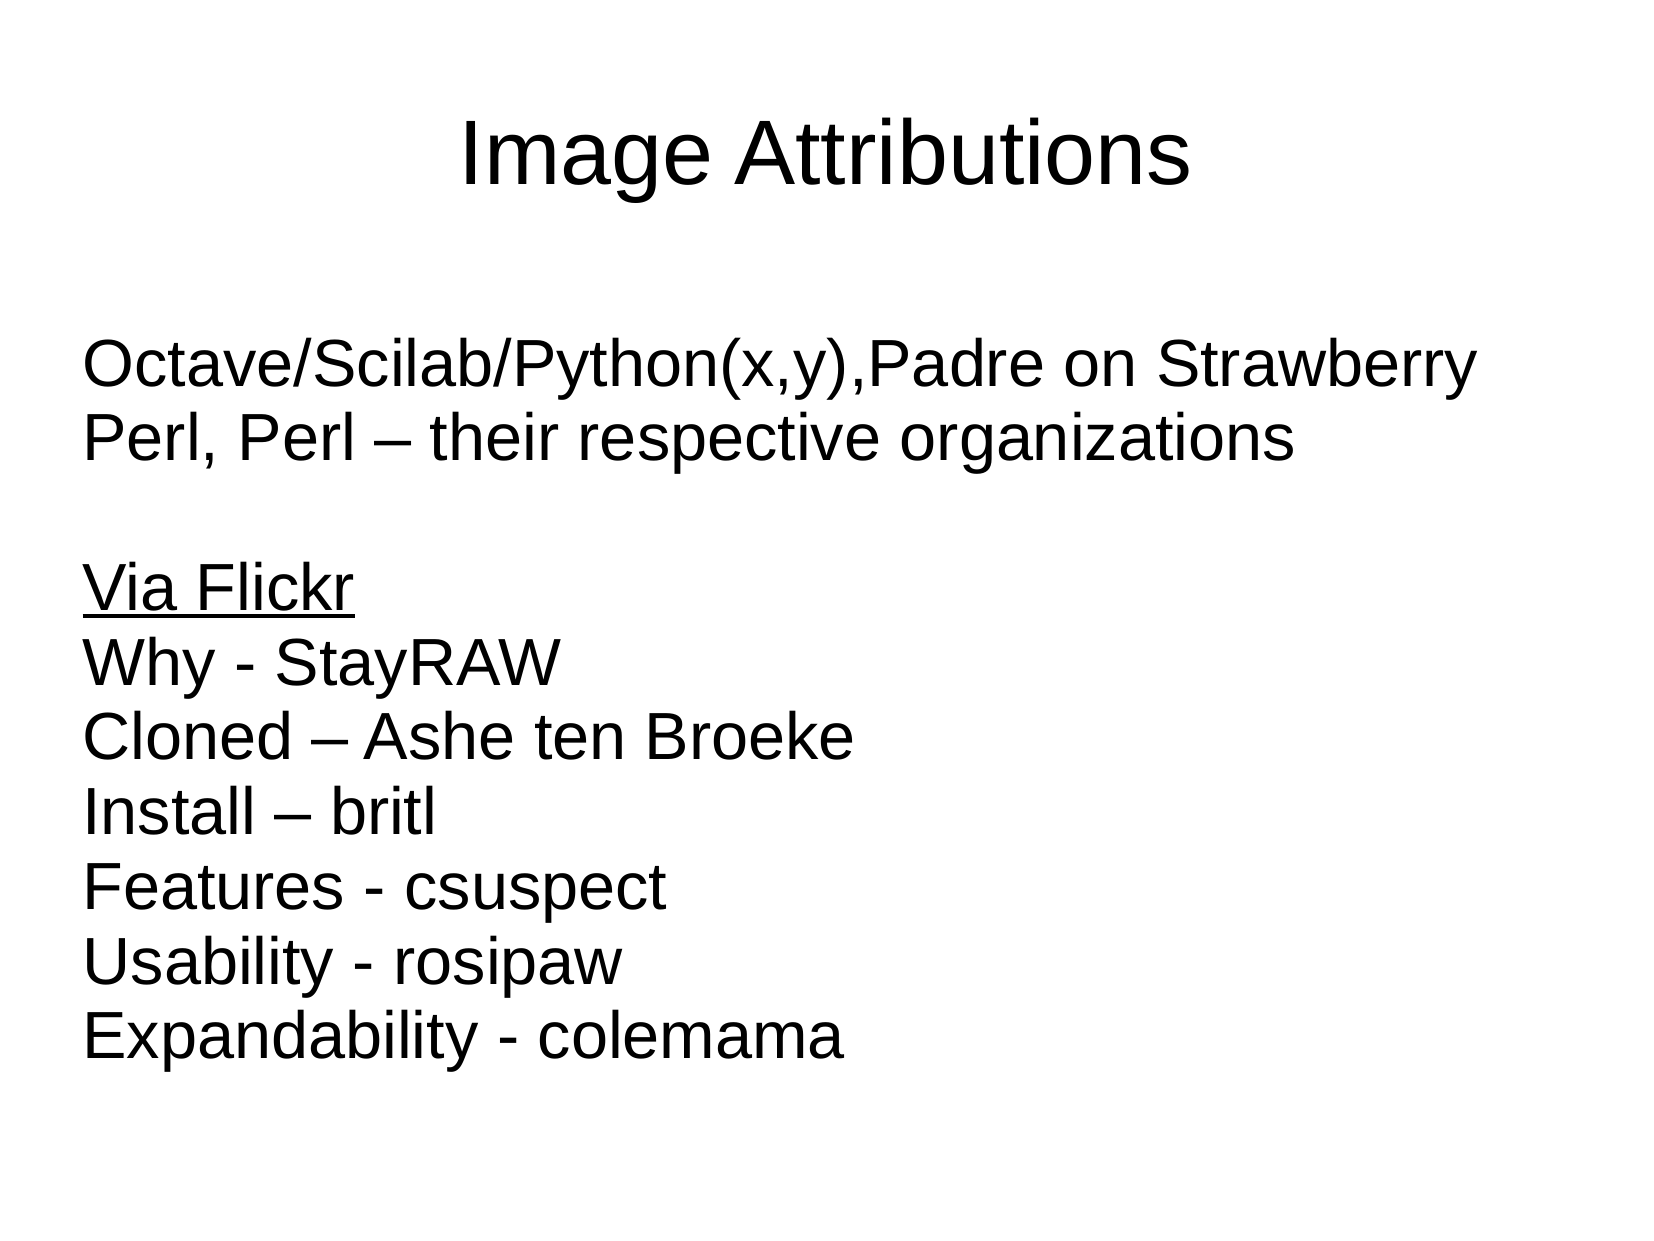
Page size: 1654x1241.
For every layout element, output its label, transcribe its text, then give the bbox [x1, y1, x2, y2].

title Image Attributions [82, 49, 1571, 257]
subtitle Octave/Scilab/Python(x,y),Padre on Strawberry Perl, Perl – their respective organizations Via Flickr Why - StayRAW Cloned – Ashe ten Broeke Install – britl Features - csuspect Usability - rosipaw Expandability - colemama [82, 290, 1571, 1109]
